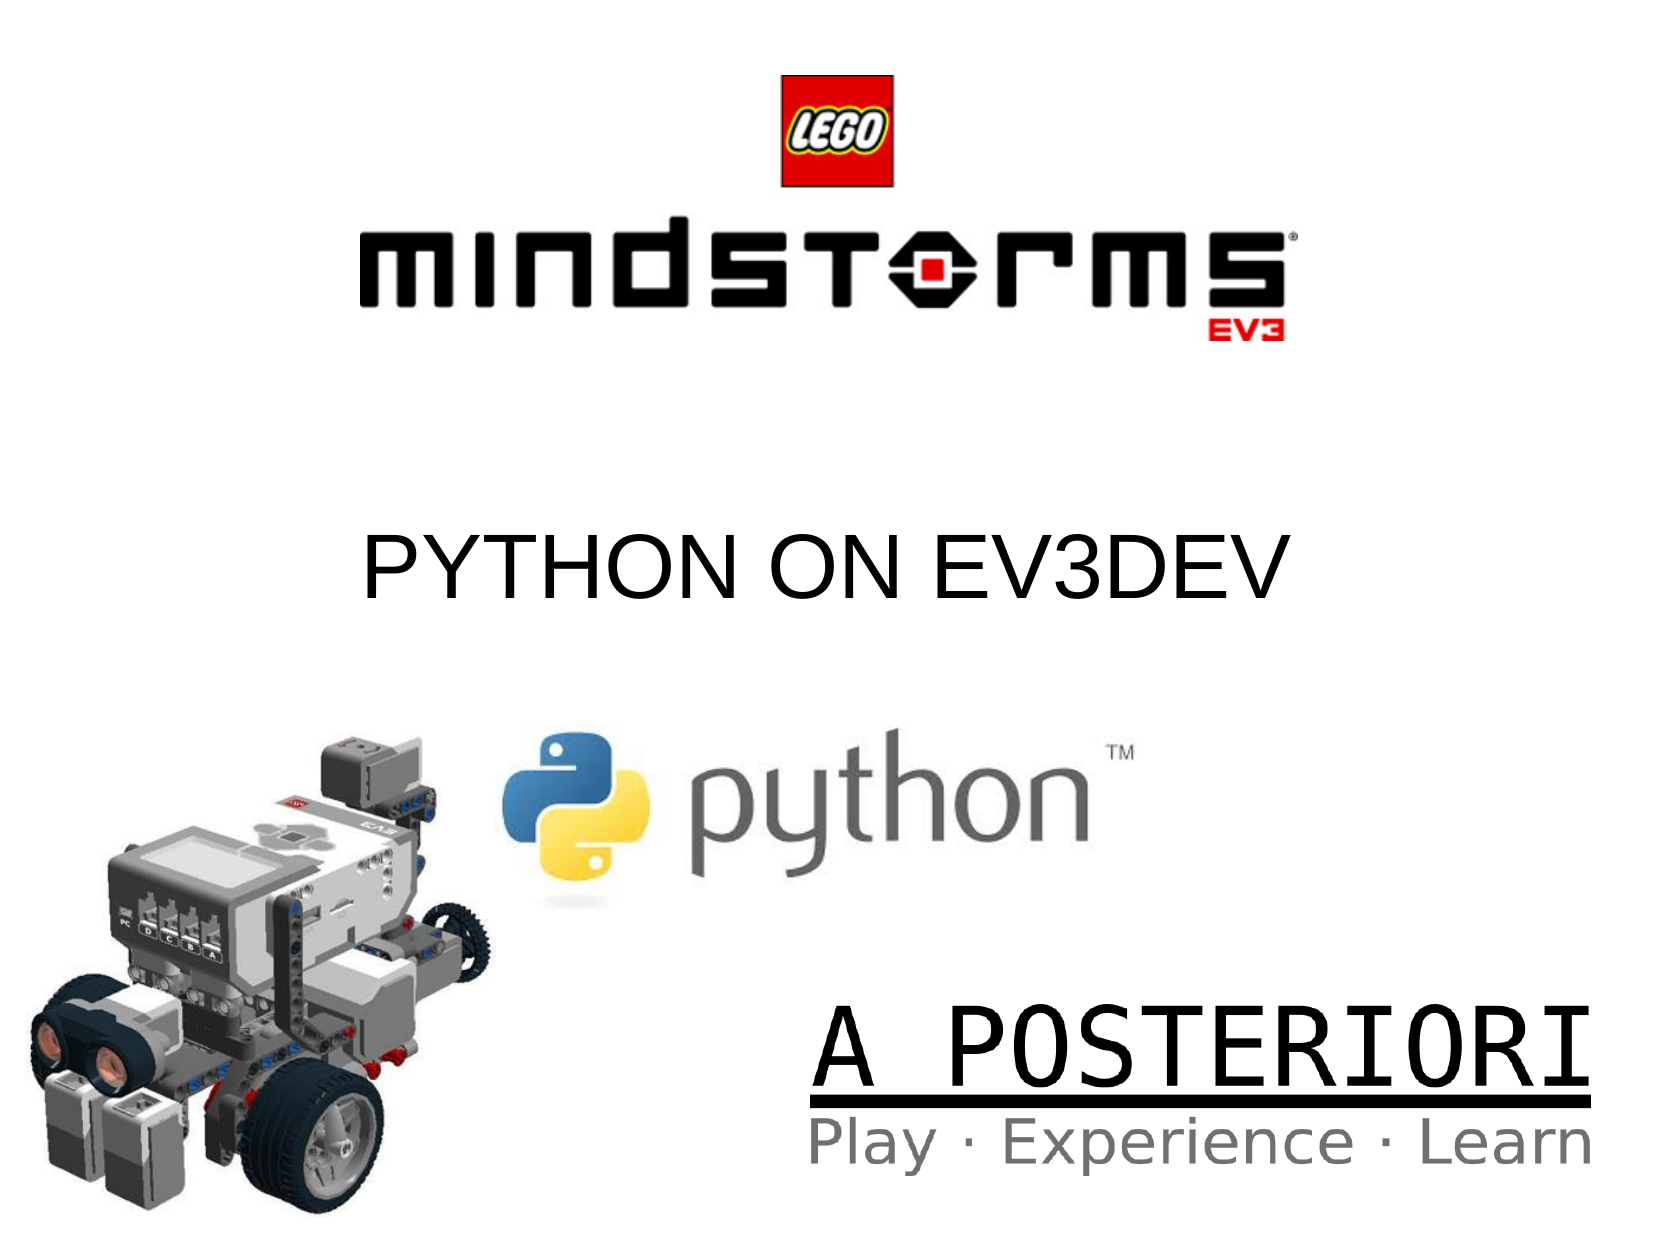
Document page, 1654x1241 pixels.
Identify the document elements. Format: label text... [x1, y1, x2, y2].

picture [25, 721, 1141, 1218]
title PYTHON ON EV3DEV [82, 361, 1571, 772]
picture [810, 1004, 1591, 1176]
picture [360, 75, 1298, 341]
